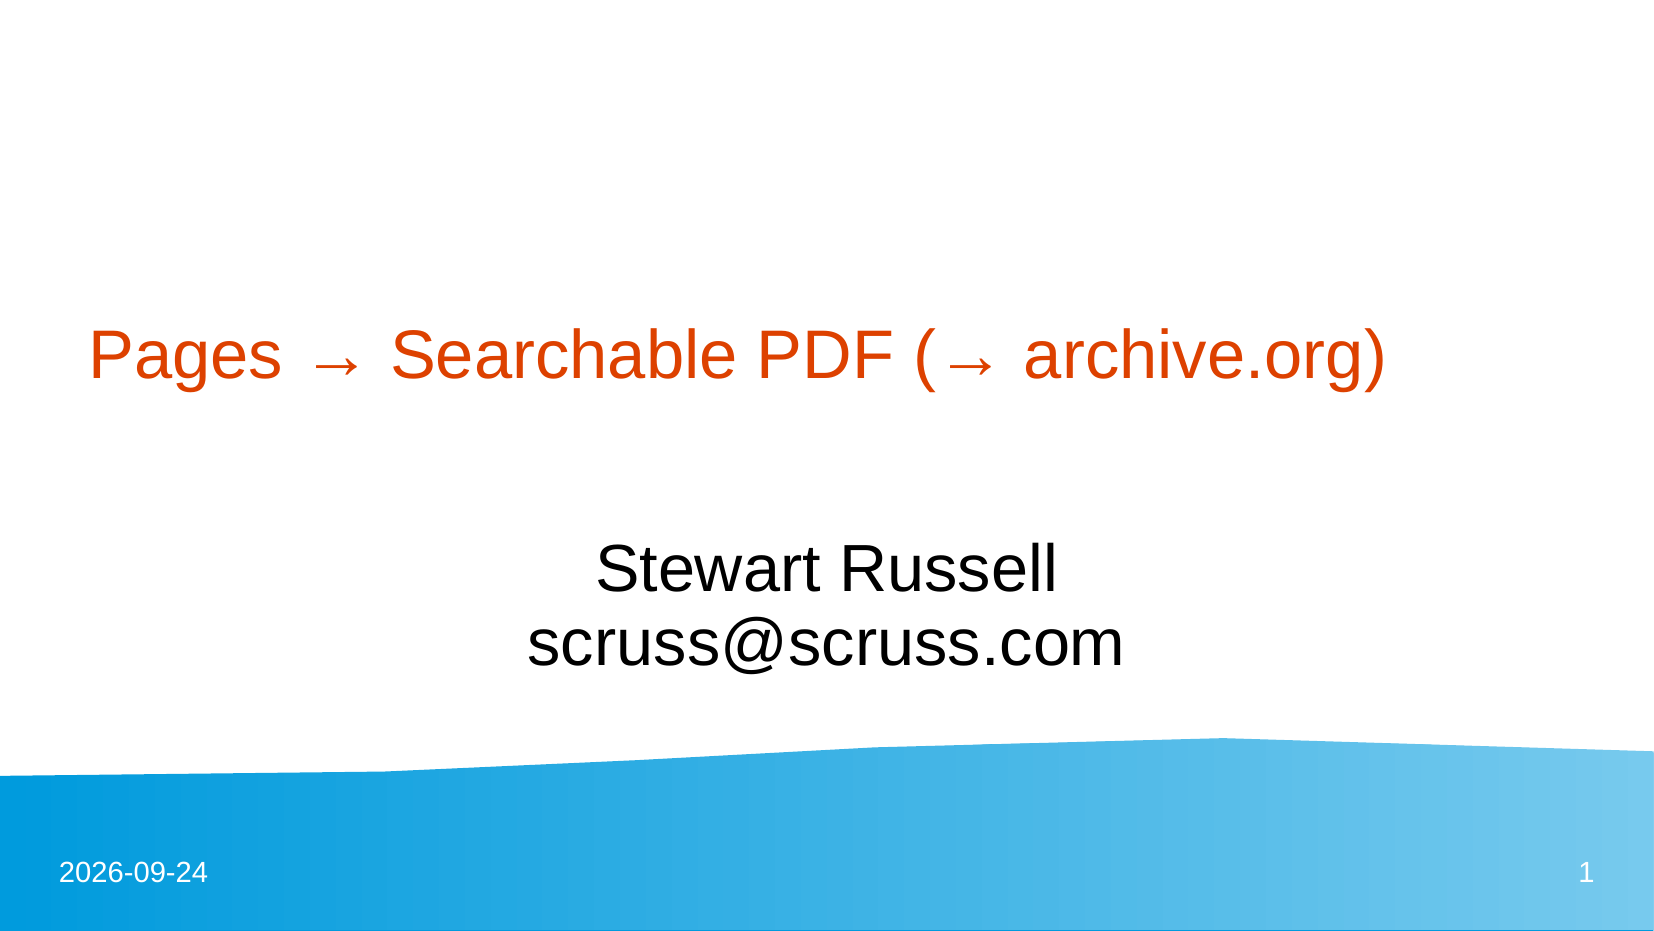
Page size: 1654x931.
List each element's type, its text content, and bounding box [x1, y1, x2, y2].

text_box Stewart Russell scruss@scruss.com [59, 472, 1595, 739]
title Pages → Searchable PDF (→ archive.org) [0, 265, 1477, 443]
